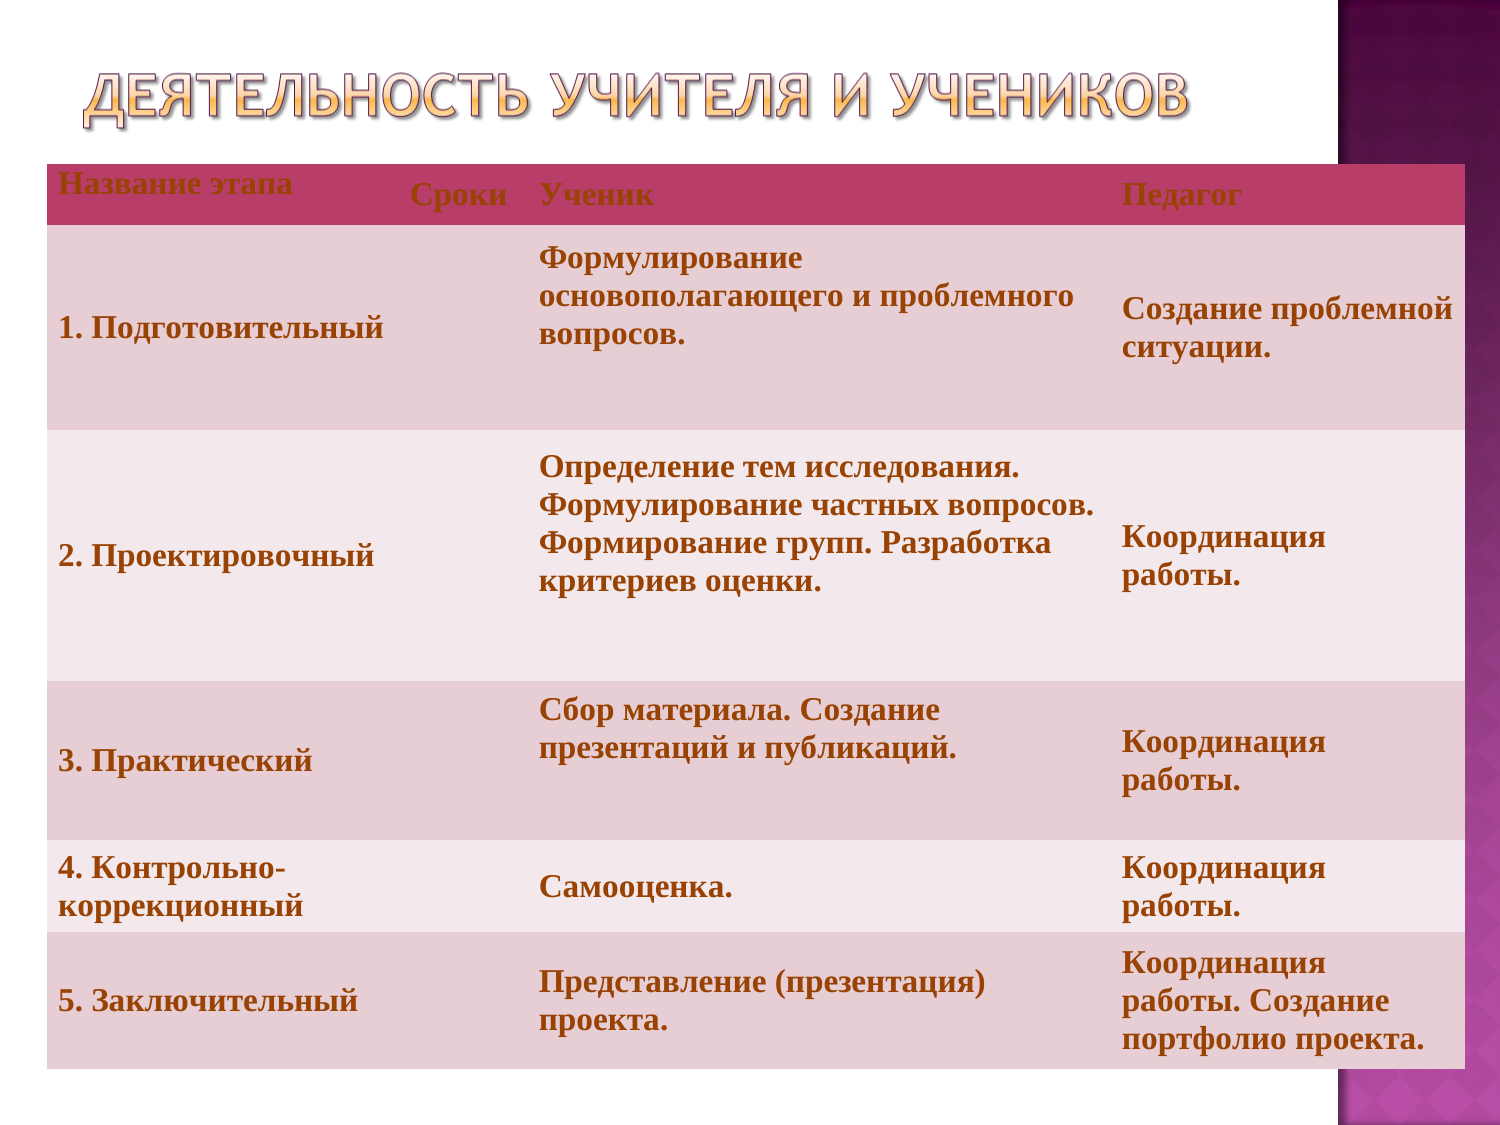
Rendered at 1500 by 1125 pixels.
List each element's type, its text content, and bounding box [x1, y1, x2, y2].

table_cell [398, 840, 527, 932]
table_cell [398, 430, 527, 681]
table_cell Координация работы. Создание портфолио проекта. [1111, 932, 1465, 1069]
table_cell [398, 681, 527, 840]
table_cell Самооценка. [527, 840, 1111, 932]
picture [45, 0, 1500, 1125]
table_cell 3. Практический [47, 681, 398, 840]
table_cell Определение тем исследования. Формулирование частных вопросов. Формирование групп. Разработка критериев оценки. [527, 430, 1111, 681]
table_header Сроки [398, 164, 527, 225]
table_cell [398, 225, 527, 430]
table_cell Координация работы. [1111, 681, 1465, 840]
table_cell 2. Проектировочный [47, 430, 398, 681]
table_header Педагог [1111, 164, 1465, 225]
table_cell Представление (презентация) проекта. [527, 932, 1111, 1069]
table_header Название этапа [47, 164, 398, 225]
table_cell Координация работы. [1111, 840, 1465, 932]
table_cell 4. Контрольно-коррекционный [47, 840, 398, 932]
table_cell 5. Заключительный [47, 932, 398, 1069]
table_cell 1. Подготовительный [47, 225, 398, 430]
table_cell [398, 932, 527, 1069]
table_cell Сбор материала. Создание презентаций и публикаций. [527, 681, 1111, 840]
table_cell Создание проблемной ситуации. [1111, 225, 1465, 430]
table_header Ученик [527, 164, 1111, 225]
table_cell Формулирование основополагающего и проблемного вопросов. [527, 225, 1111, 430]
table_cell Координация работы. [1111, 430, 1465, 681]
